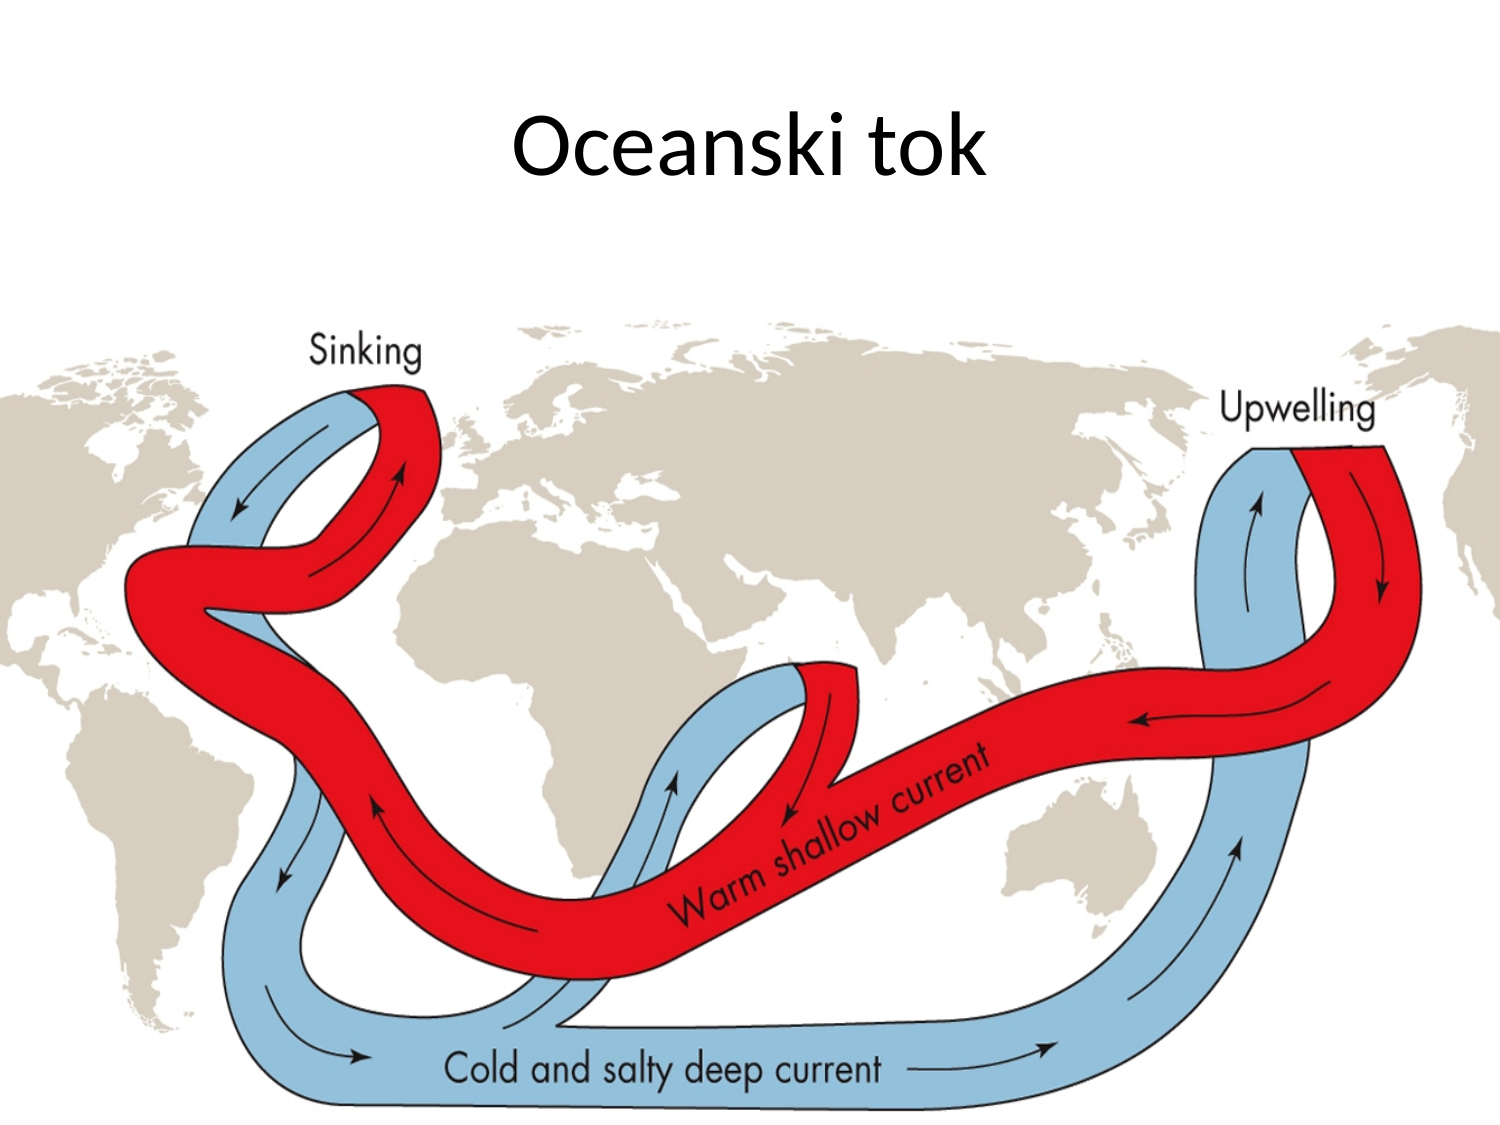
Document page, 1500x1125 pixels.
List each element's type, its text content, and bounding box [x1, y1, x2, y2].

picture [0, 290, 1500, 1125]
title Oceanski tok [75, 45, 1425, 233]
